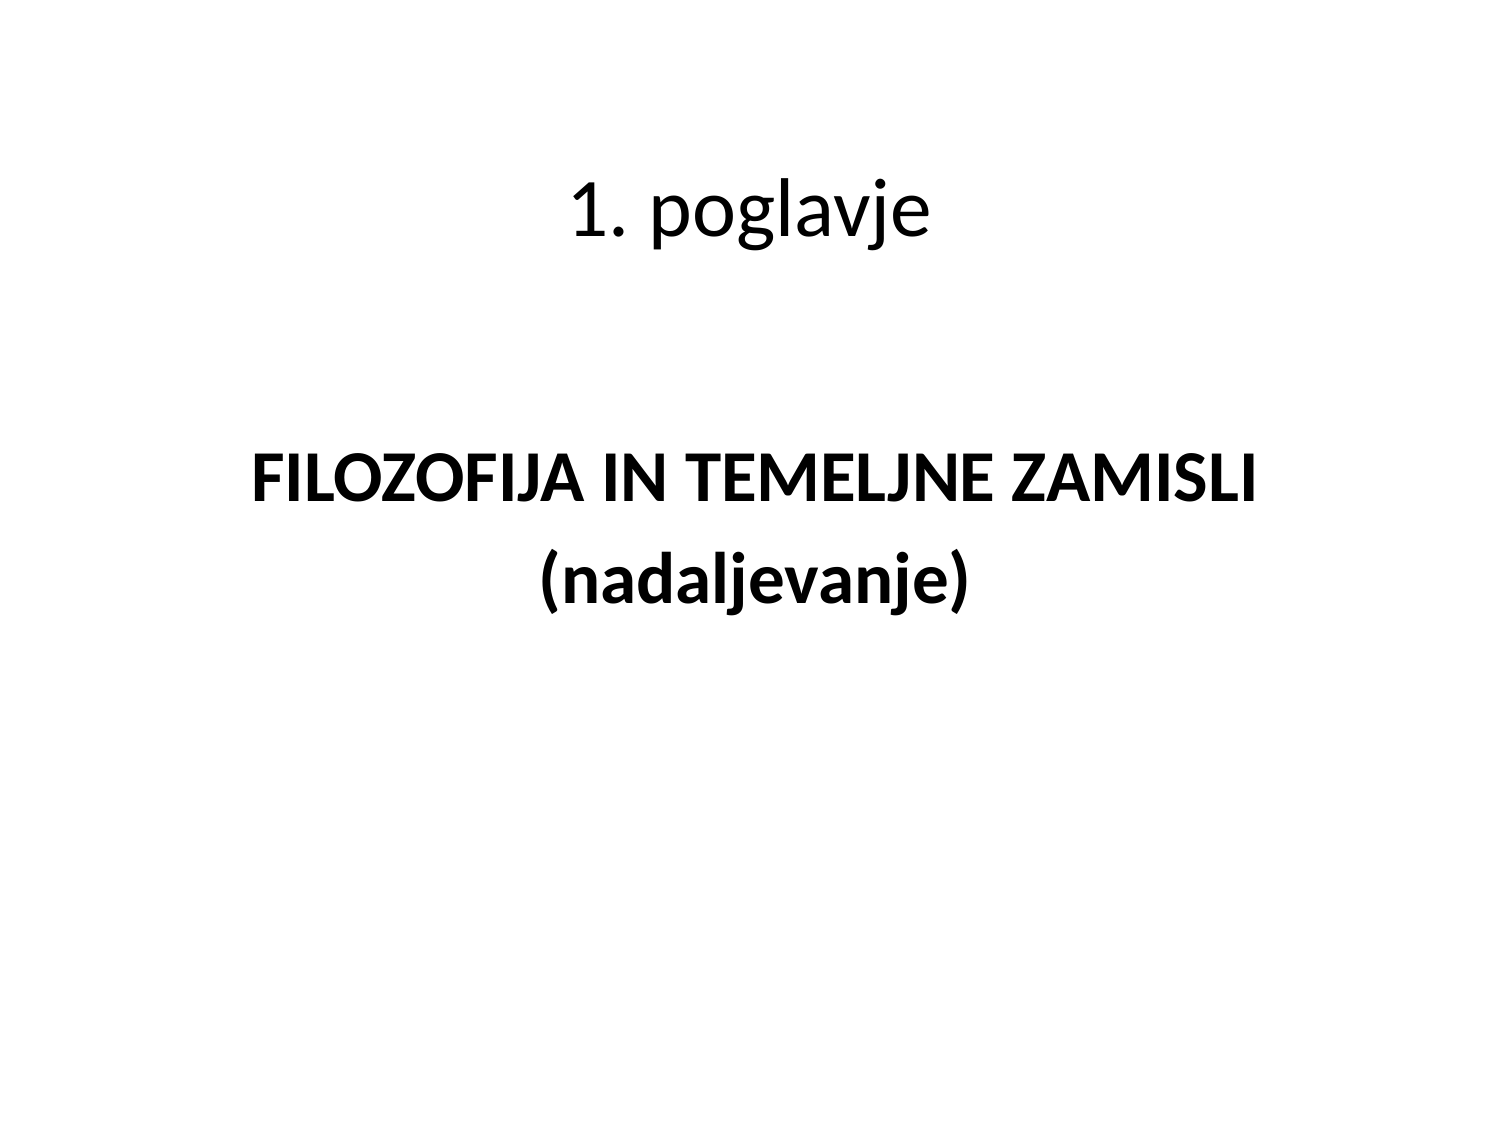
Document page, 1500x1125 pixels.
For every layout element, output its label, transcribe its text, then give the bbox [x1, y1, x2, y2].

subtitle FILOZOFIJA IN TEMELJNE ZAMISLI (nadaljevanje) [230, 420, 1281, 709]
title 1. poglavje [112, 137, 1388, 379]
